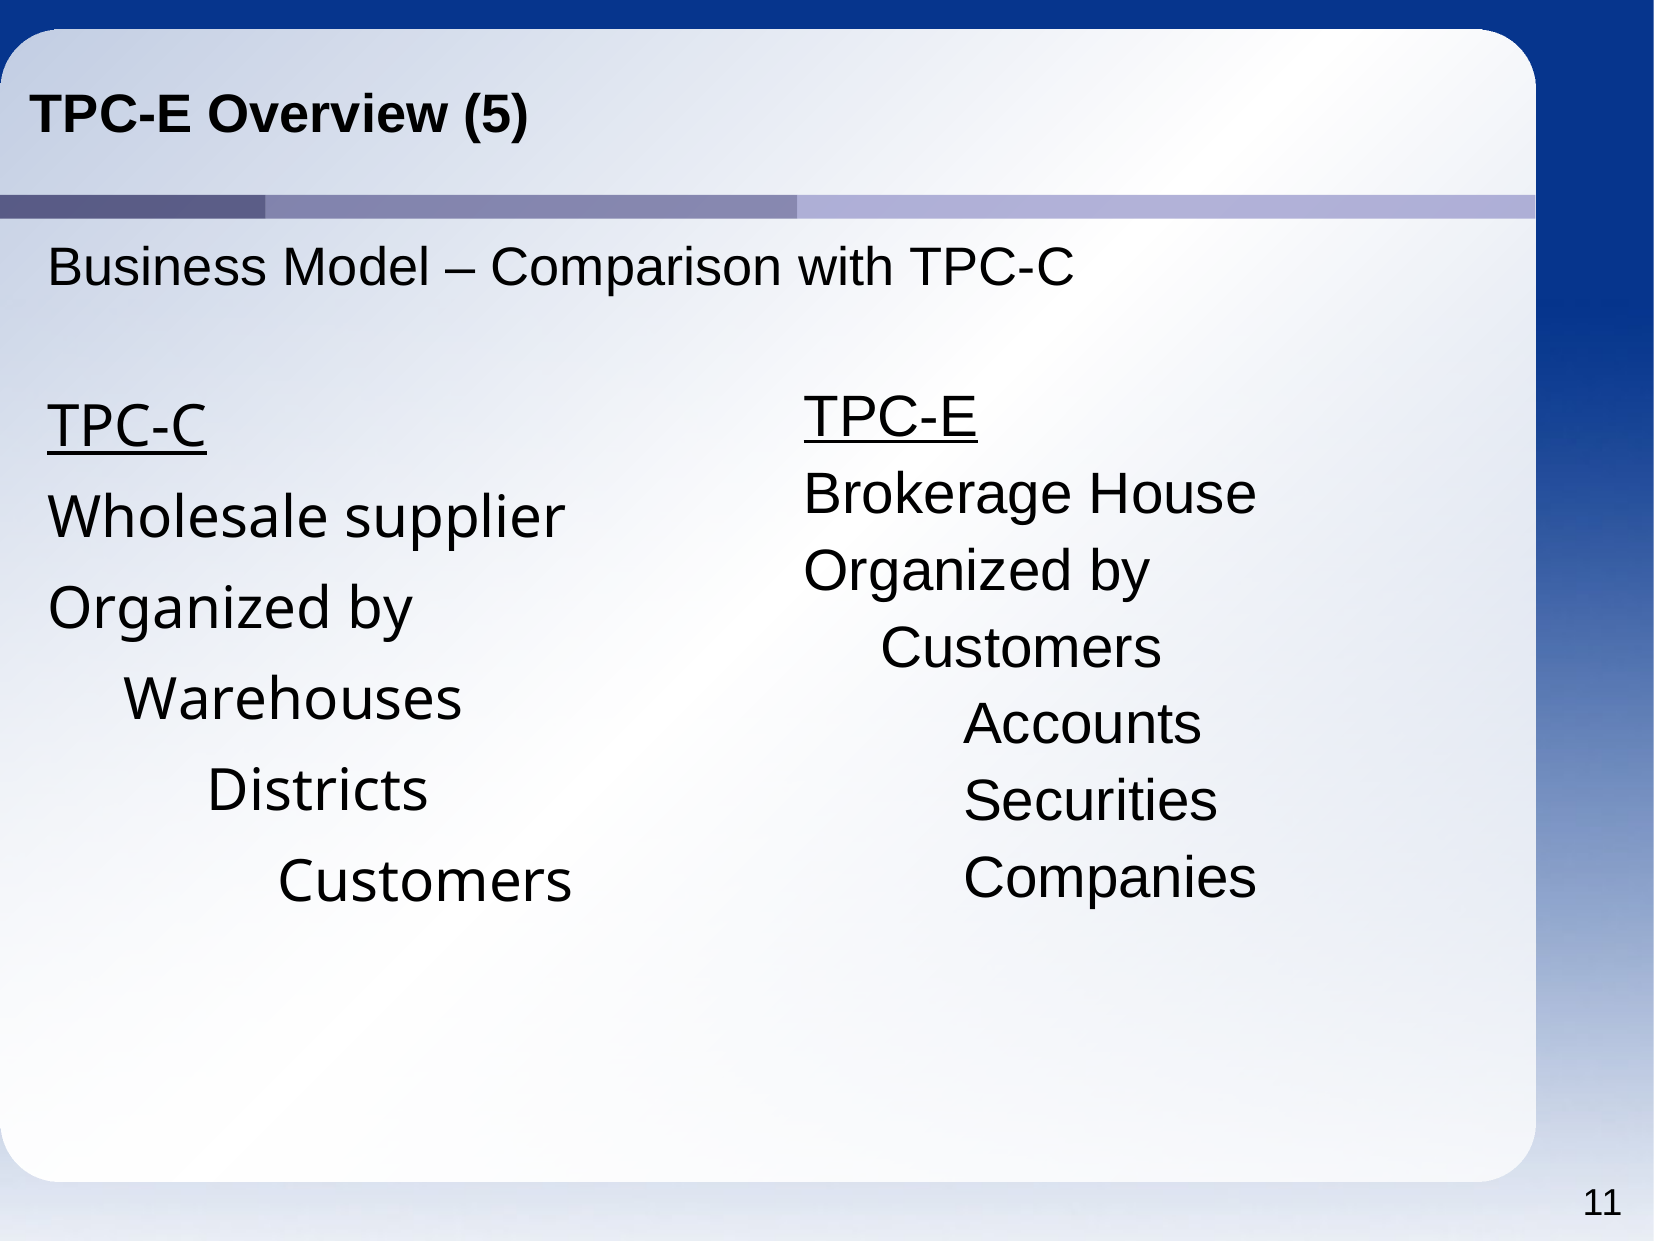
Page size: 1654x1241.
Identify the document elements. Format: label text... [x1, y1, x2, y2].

list TPC-C Wholesale supplier Organized by Warehouses Districts Customers [29, 383, 750, 1152]
list Business Model – Comparison with TPC-C [29, 236, 1506, 355]
picture [0, 0, 1654, 1241]
list TPC-E Brokerage House Organized by Customers Accounts Securities Companies [786, 383, 1507, 1152]
title TPC-E Overview (5) [29, 49, 1506, 178]
